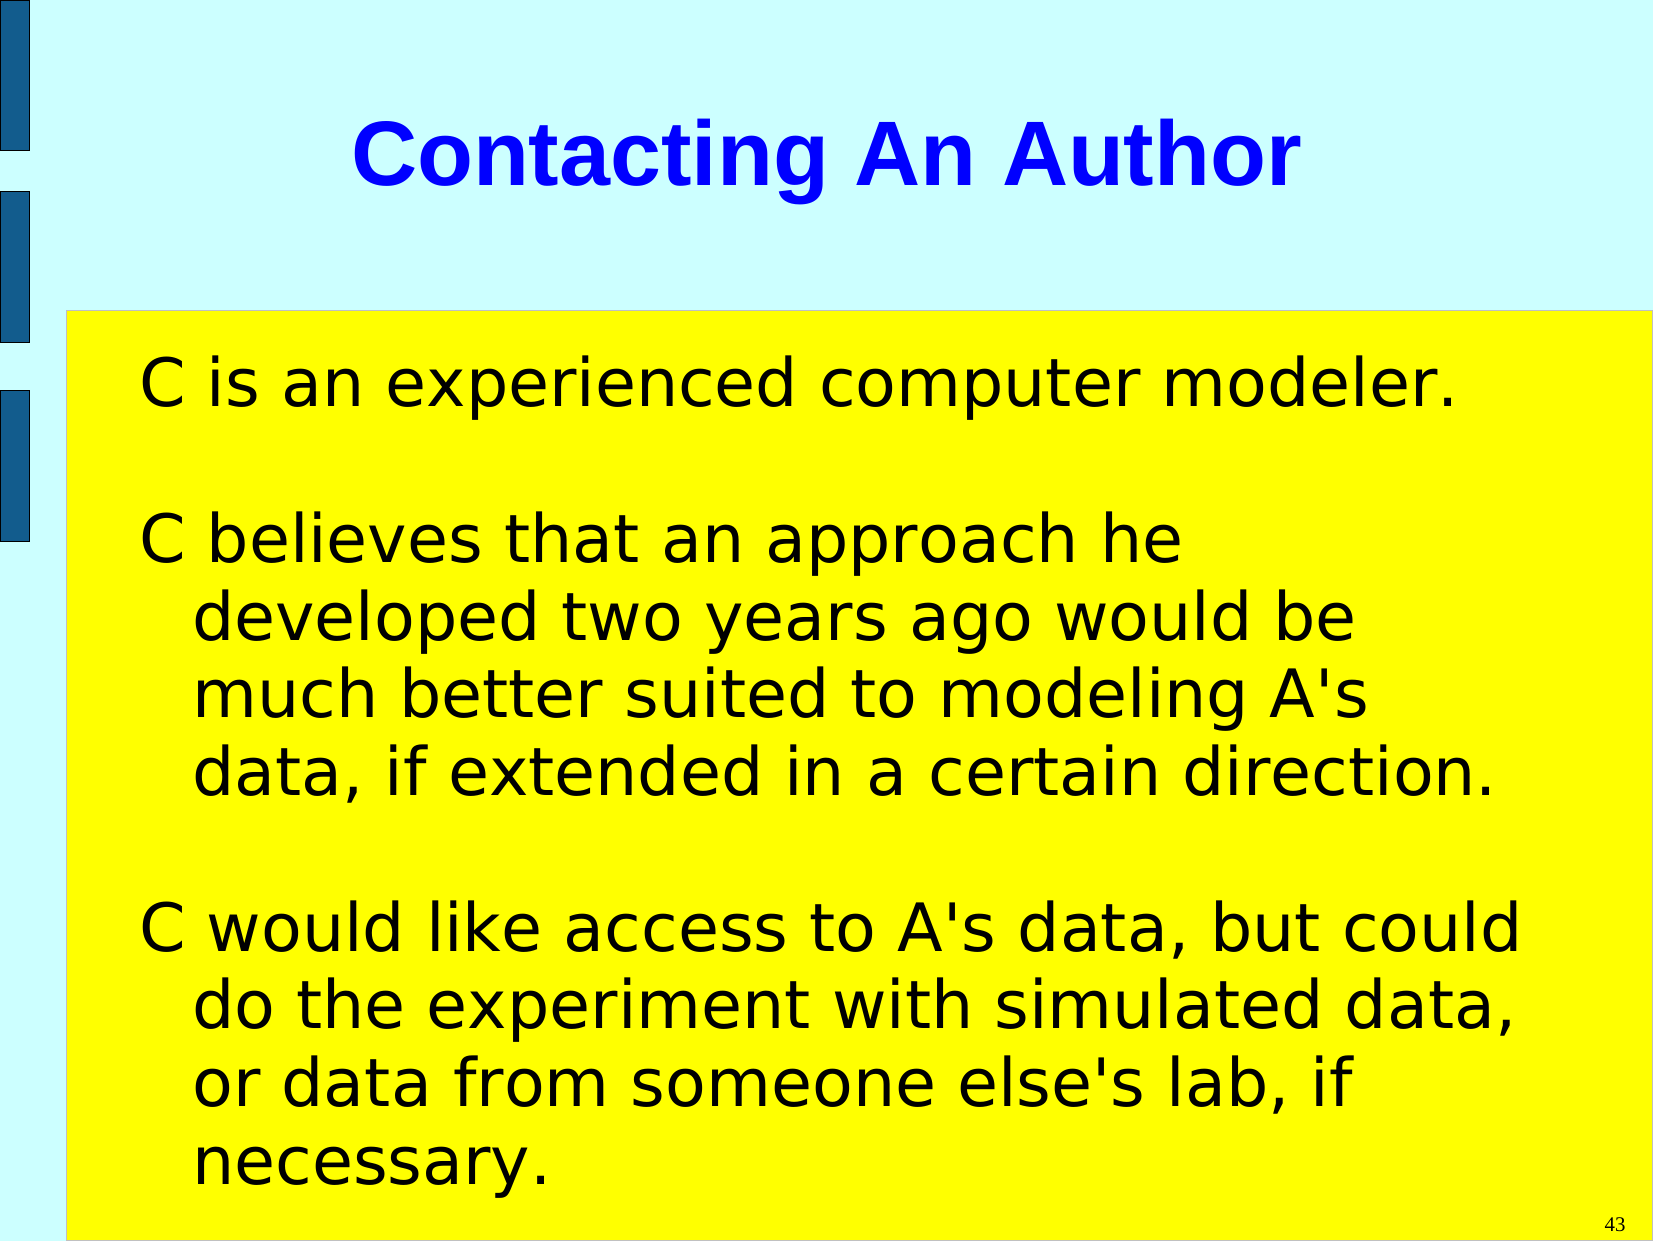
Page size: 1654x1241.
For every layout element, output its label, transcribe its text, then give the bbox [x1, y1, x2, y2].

title Contacting An Author [121, 49, 1534, 258]
list C is an experienced computer modeler. C believes that an approach he developed two years ago would be much better suited to modeling A's data, if extended in a certain direction. C would like access to A's data, but could do the experiment with simulated data, or data from someone else's lab, if necessary. [121, 344, 1534, 1201]
